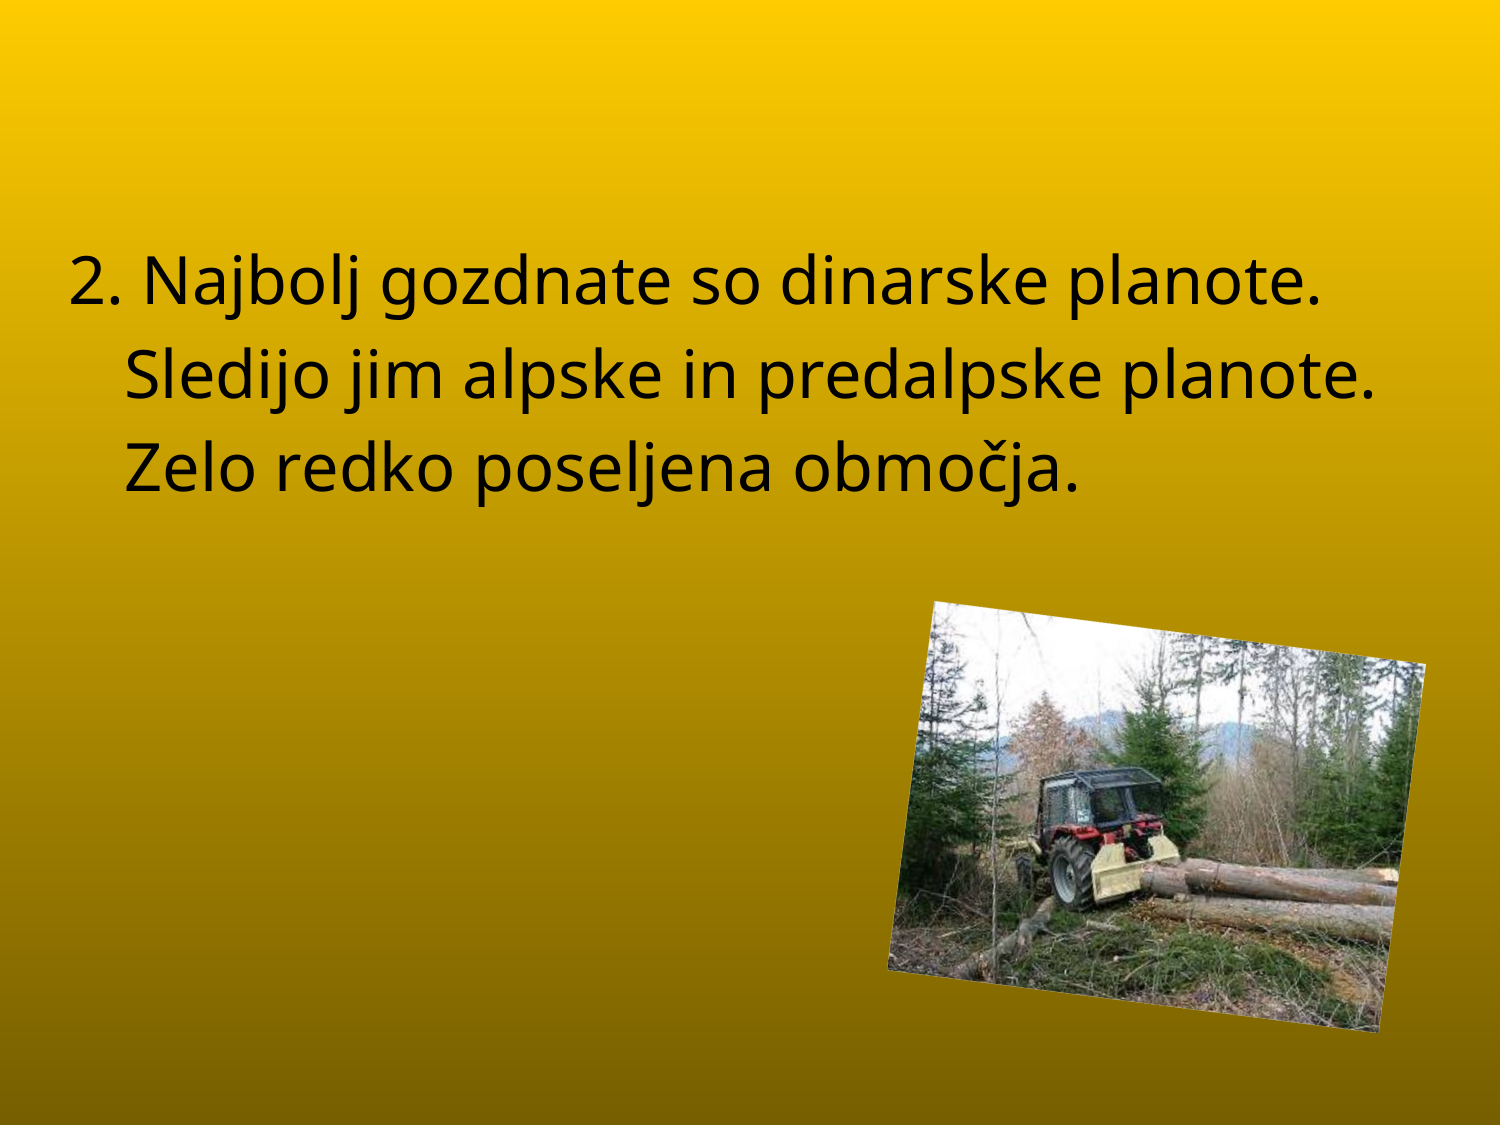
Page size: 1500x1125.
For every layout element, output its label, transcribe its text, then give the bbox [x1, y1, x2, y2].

picture [886, 600, 1426, 1033]
list 2. Najbolj gozdnate so dinarske planote. Sledijo jim alpske in predalpske planote. Zelo redko poseljena območja. [53, 137, 1404, 880]
